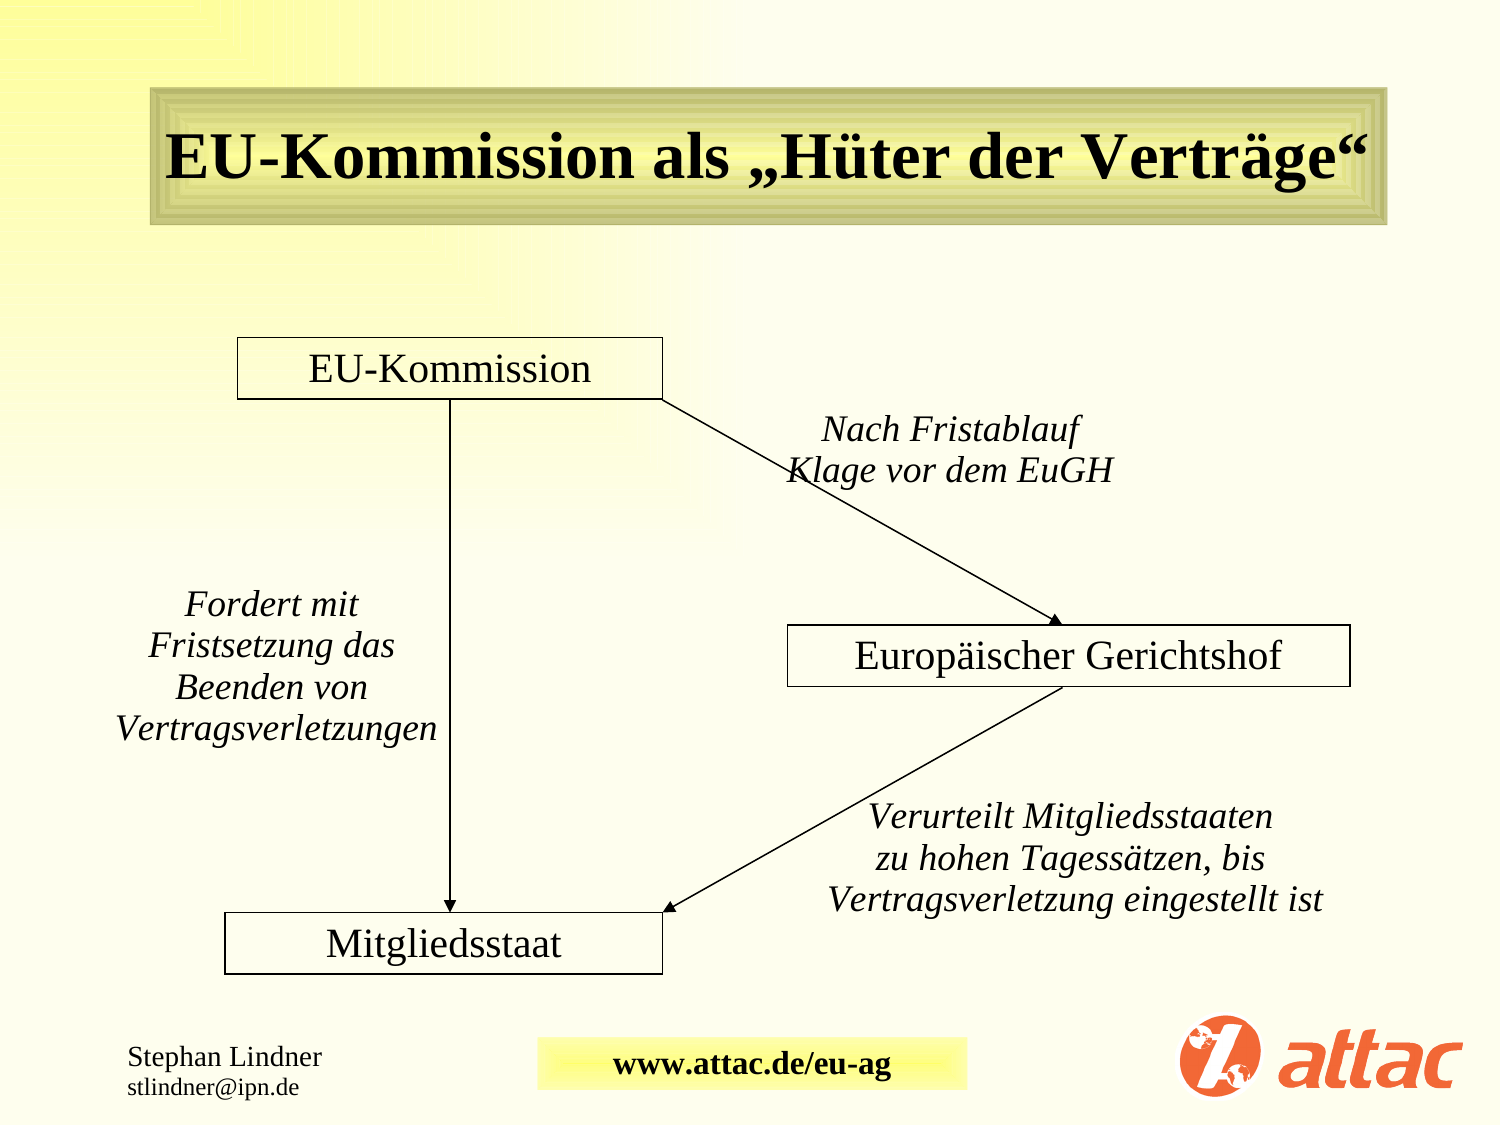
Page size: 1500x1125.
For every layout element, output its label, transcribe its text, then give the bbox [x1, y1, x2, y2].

title EU-Kommission als „Hüter der Verträge“ [149, 87, 1388, 226]
text_box Verurteilt Mitgliedsstaaten zu hohen Tagessätzen, bis Vertragsverletzung eingestellt ist [812, 787, 1339, 928]
text_box Fordert mit Fristsetzung das Beenden von Vertragsverletzungen [100, 574, 454, 757]
text_box Stephan Lindner stlindner@ipn.de [112, 1032, 338, 1109]
picture [1175, 1012, 1463, 1101]
text_box Mitgliedsstaat [225, 912, 663, 975]
text_box Europäischer Gerichtshof [787, 624, 1351, 687]
text_box www.attac.de/eu-ag [537, 1037, 968, 1090]
text_box Nach Fristablauf Klage vor dem EuGH [762, 399, 1138, 499]
text_box EU-Kommission [237, 337, 663, 400]
